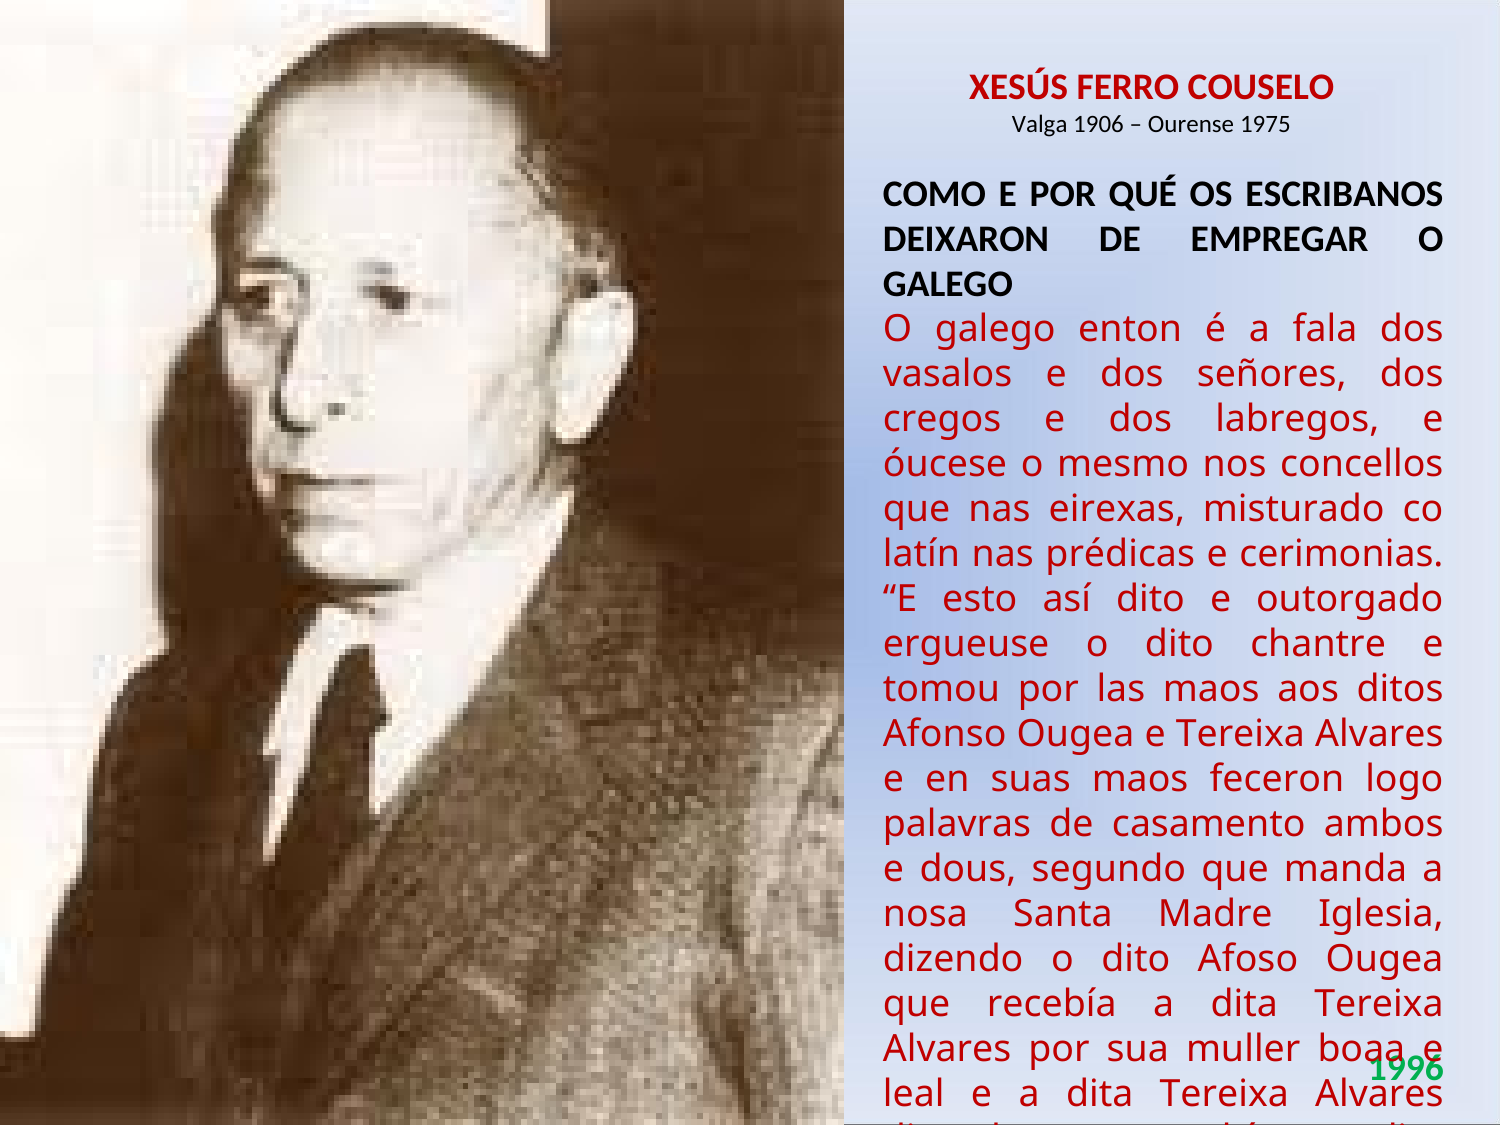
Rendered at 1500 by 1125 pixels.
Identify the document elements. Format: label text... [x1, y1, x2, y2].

text_box XESÚS FERRO COUSELO Valga 1906 – Ourense 1975 [903, 54, 1400, 146]
text_box COMO E POR QUÉ OS ESCRIBANOS DEIXARON DE EMPREGAR O GALEGO O galego enton é a fala dos vasalos e dos señores, dos cregos e dos labregos, e óucese o mesmo nos concellos que nas eirexas, misturado co latín nas prédicas e cerimonias. “E esto así dito e outorgado ergueuse o dito chantre e tomou por las maos aos ditos Afonso Ougea e Tereixa Alvares e en suas maos feceron logo palavras de casamento ambos e dous, segundo que manda a nosa Santa Madre Iglesia, dizendo o dito Afoso Ougea que recebía a dita Tereixa Alvares por sua muller boaa e leal e a dita Tereixa Alvares dizendo que reçebía ao dito Afonso Ougea por seu marido boo e leal…” Ansí se fixo un casamento, nos comenzos do catrocentos, según as Notas de Estebo Pérez, chanceller do Cabidoo da Catedral de Ourense... [868, 160, 1459, 1125]
picture [0, 0, 1500, 1125]
